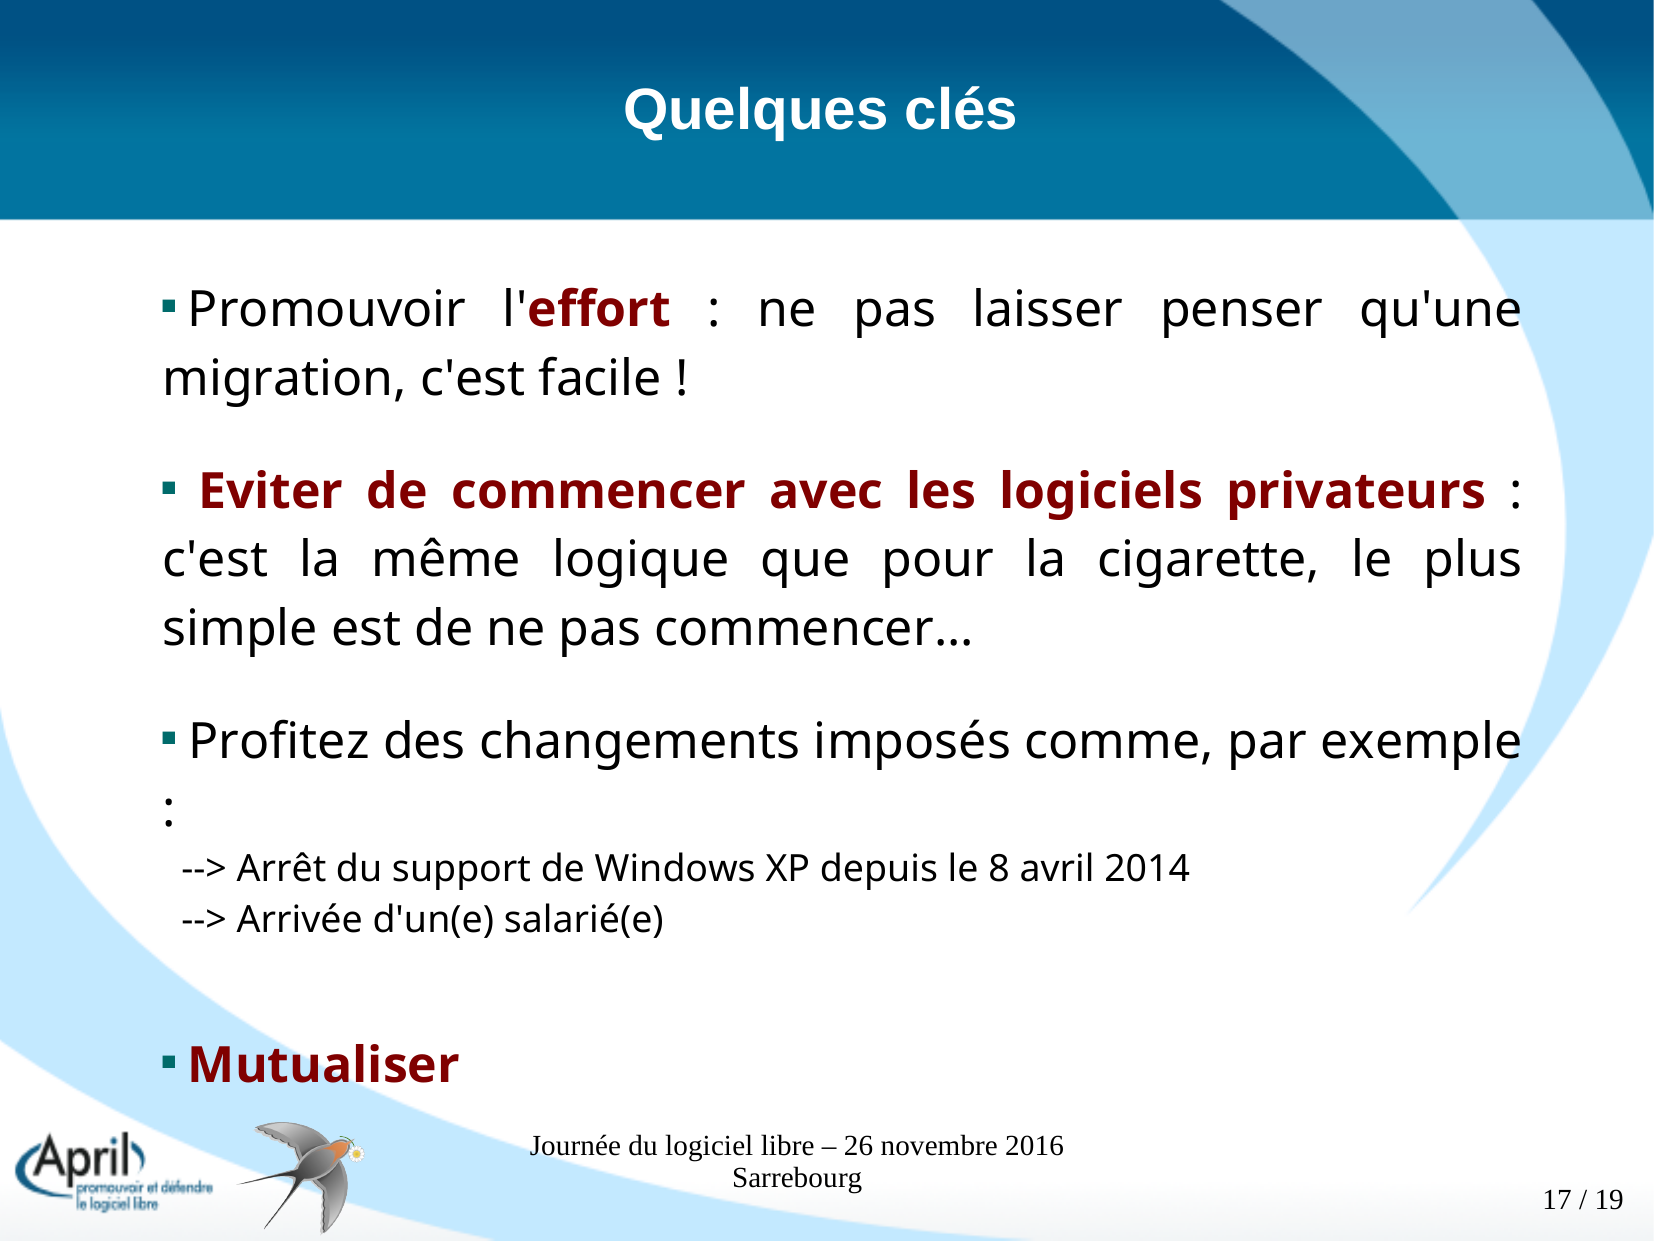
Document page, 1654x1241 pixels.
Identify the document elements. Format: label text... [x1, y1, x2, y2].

picture [0, 0, 1654, 1241]
text_box Promouvoir l'effort : ne pas laisser penser qu'une migration, c'est facile ! Eviter de commencer avec les logiciels privateurs : c'est la même logique que pour la cigarette, le plus simple est de ne pas commencer... Profitez des changements imposés comme, par exemple : --> Arrêt du support de Windows XP depuis le 8 avril 2014 --> Arrivée d'un(e) salarié(e) Mutualiser [147, 265, 1538, 1048]
title Quelques clés [77, 5, 1566, 213]
